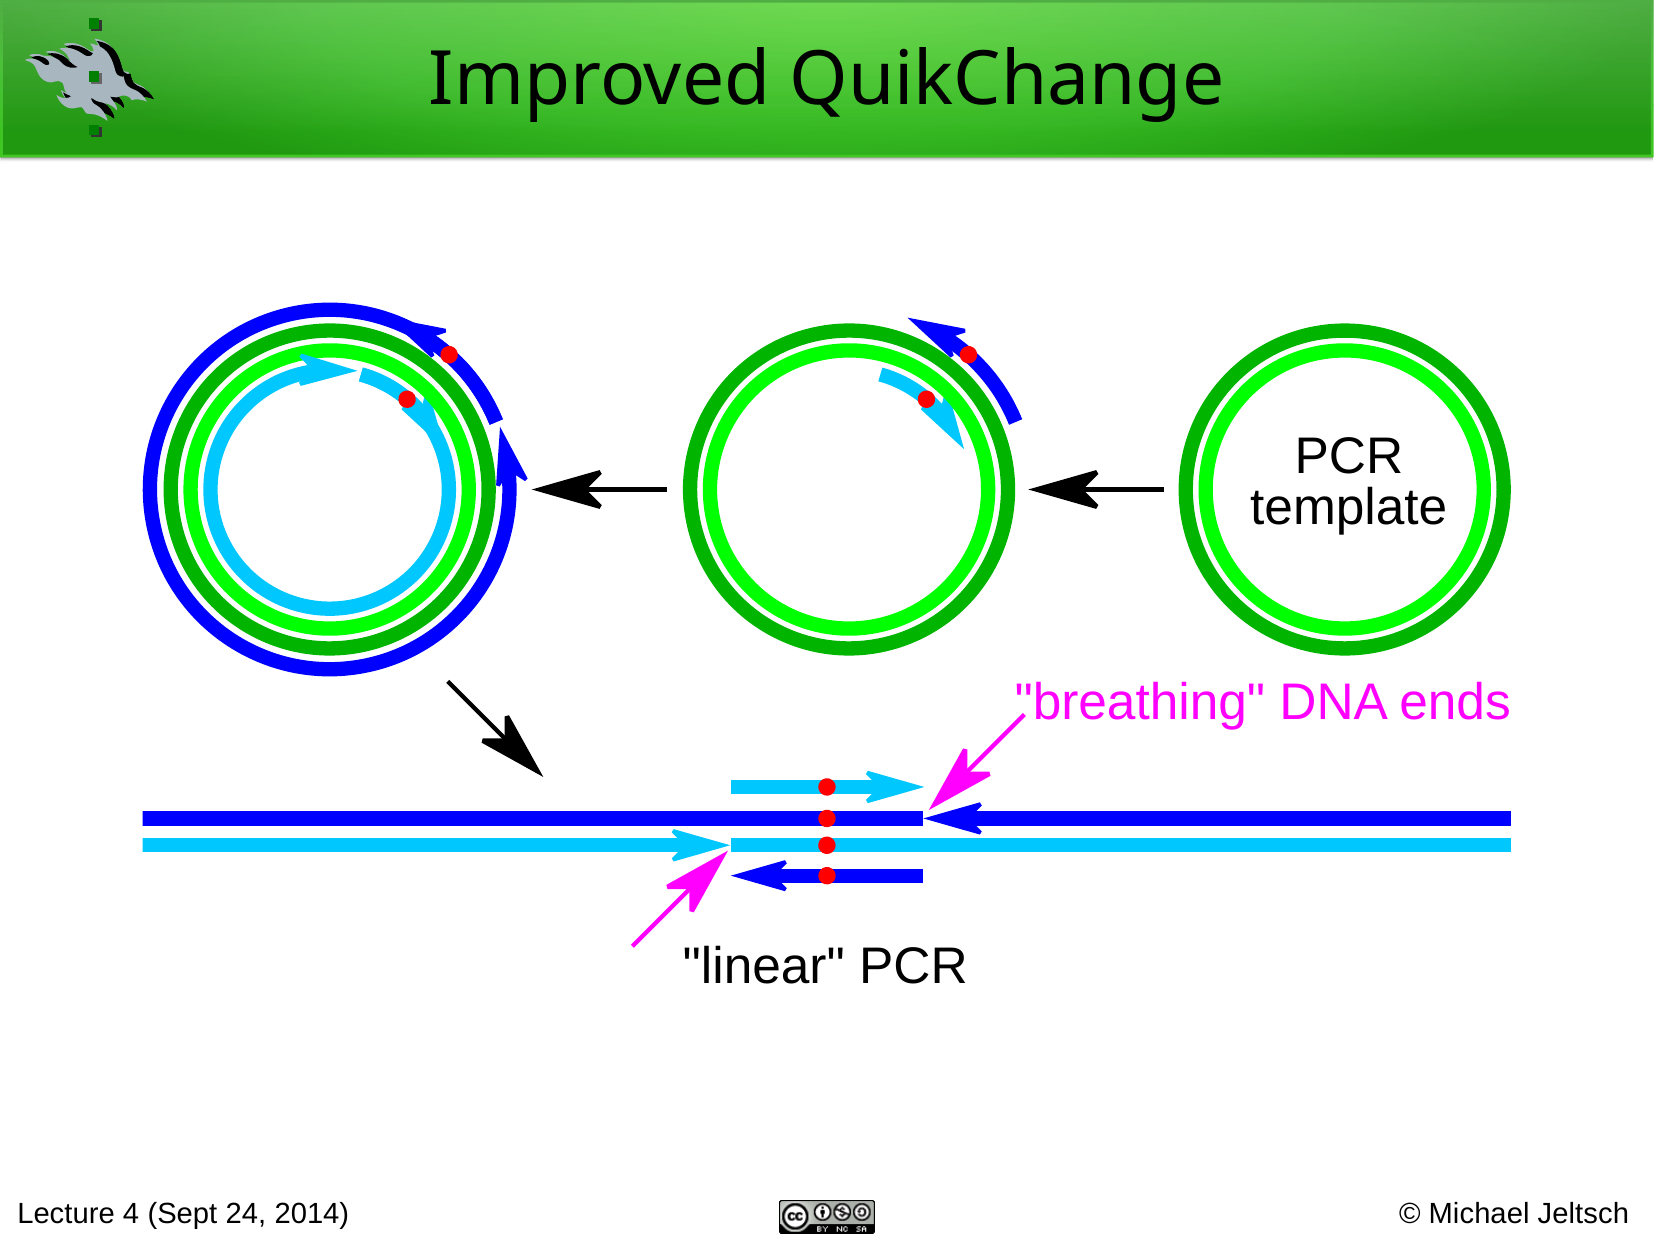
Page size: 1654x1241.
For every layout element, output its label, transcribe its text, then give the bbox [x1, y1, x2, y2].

title Improved QuikChange [288, 30, 1365, 121]
picture [142, 300, 1511, 1075]
picture [779, 1200, 875, 1234]
